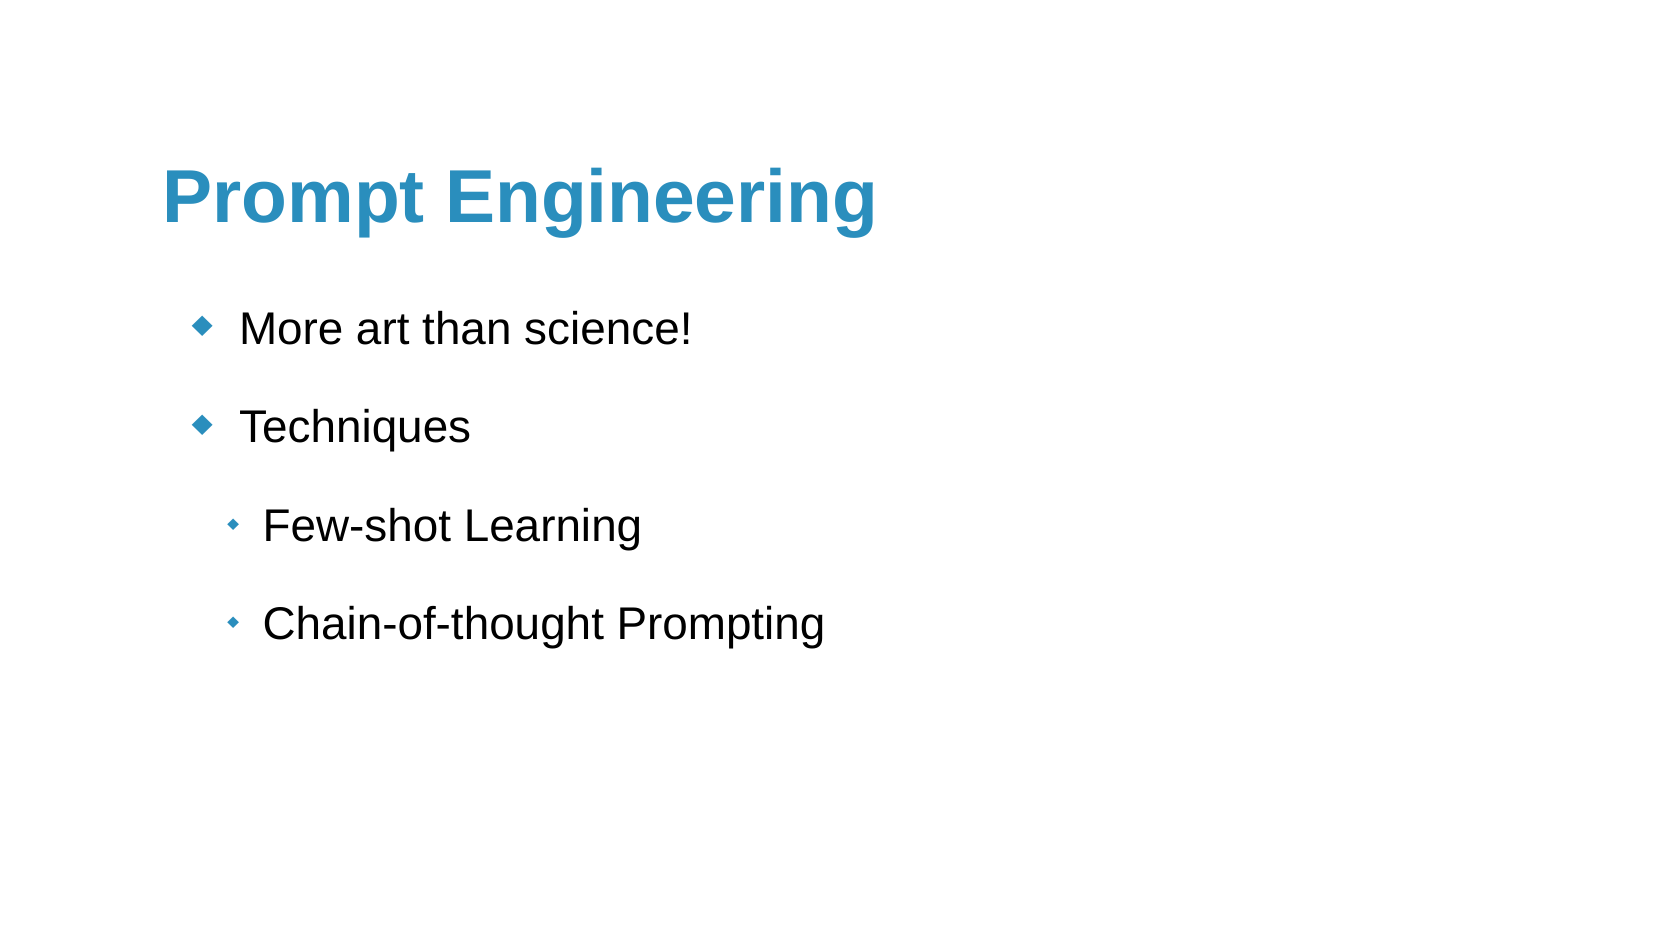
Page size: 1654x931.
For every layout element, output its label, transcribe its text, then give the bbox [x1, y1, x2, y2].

text_box Prompt Engineering [147, 147, 1093, 331]
text_box More art than science! Techniques Few-shot Learning Chain-of-thought Prompting [177, 295, 1447, 931]
